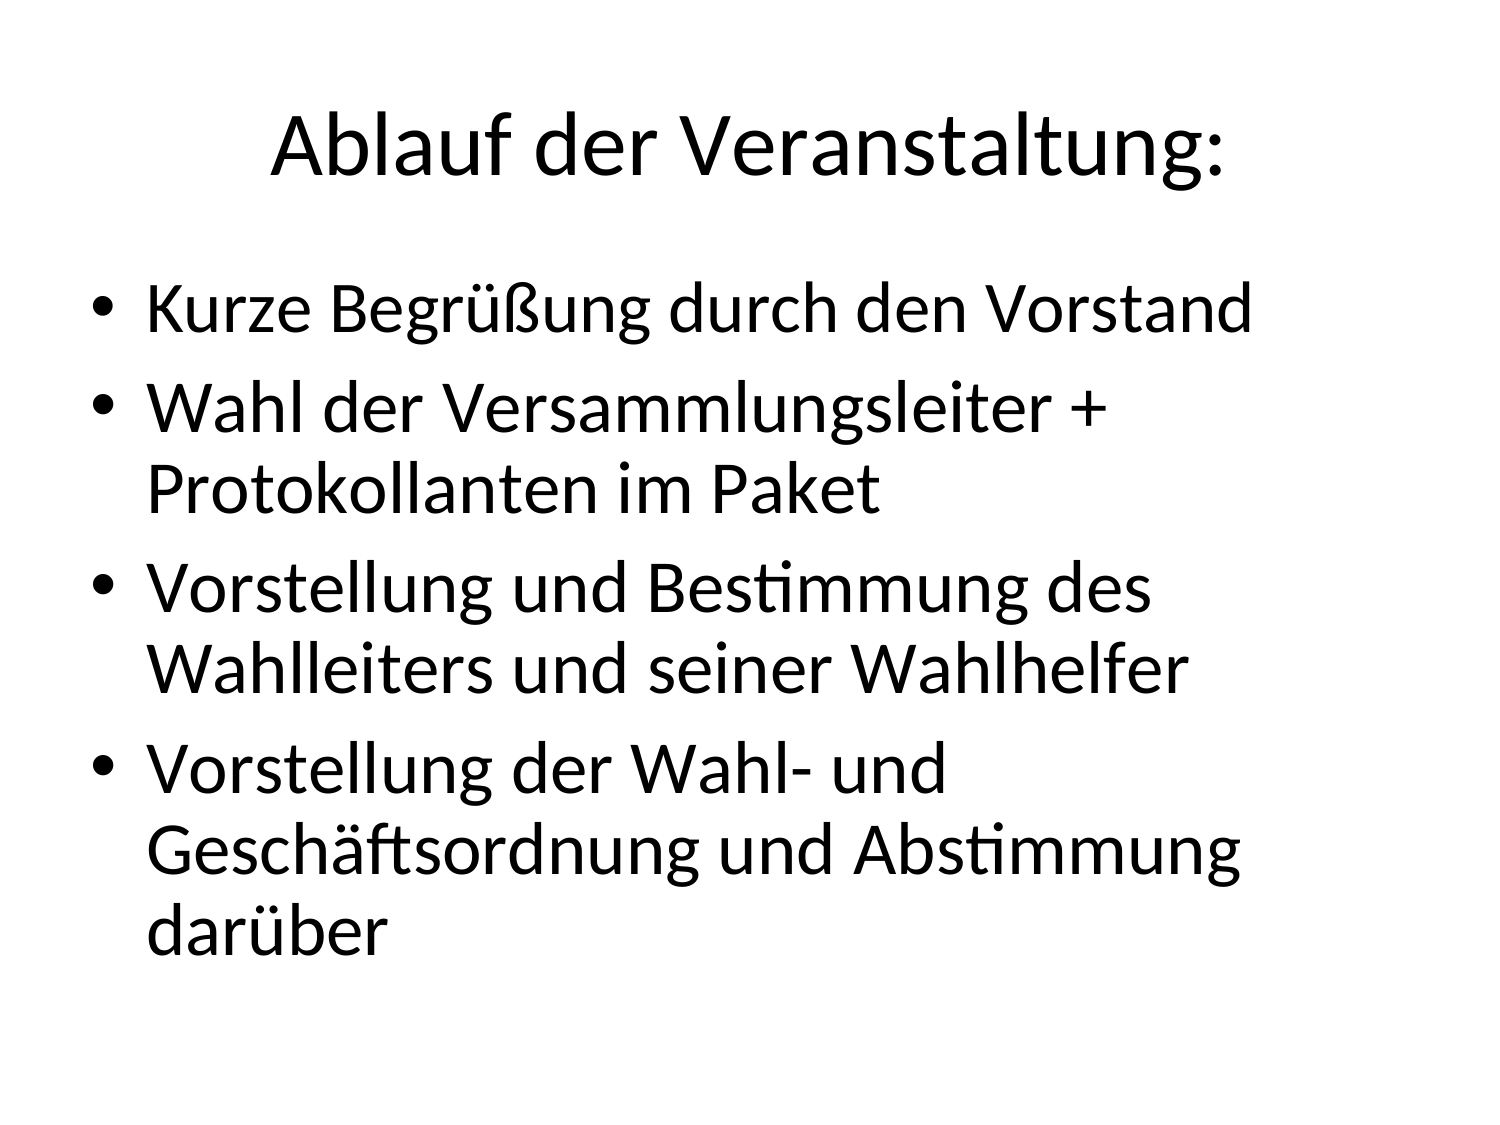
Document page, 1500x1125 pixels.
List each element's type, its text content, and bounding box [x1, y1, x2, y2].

text_box Ablauf der Veranstaltung: [75, 45, 1426, 233]
text_box Kurze Begrüßung durch den Vorstand Wahl der Versammlungsleiter + Protokollanten im Paket Vorstellung und Bestimmung des Wahlleiters und seiner Wahlhelfer Vorstellung der Wahl- und Geschäftsordnung und Abstimmung darüber [75, 262, 1426, 1082]
